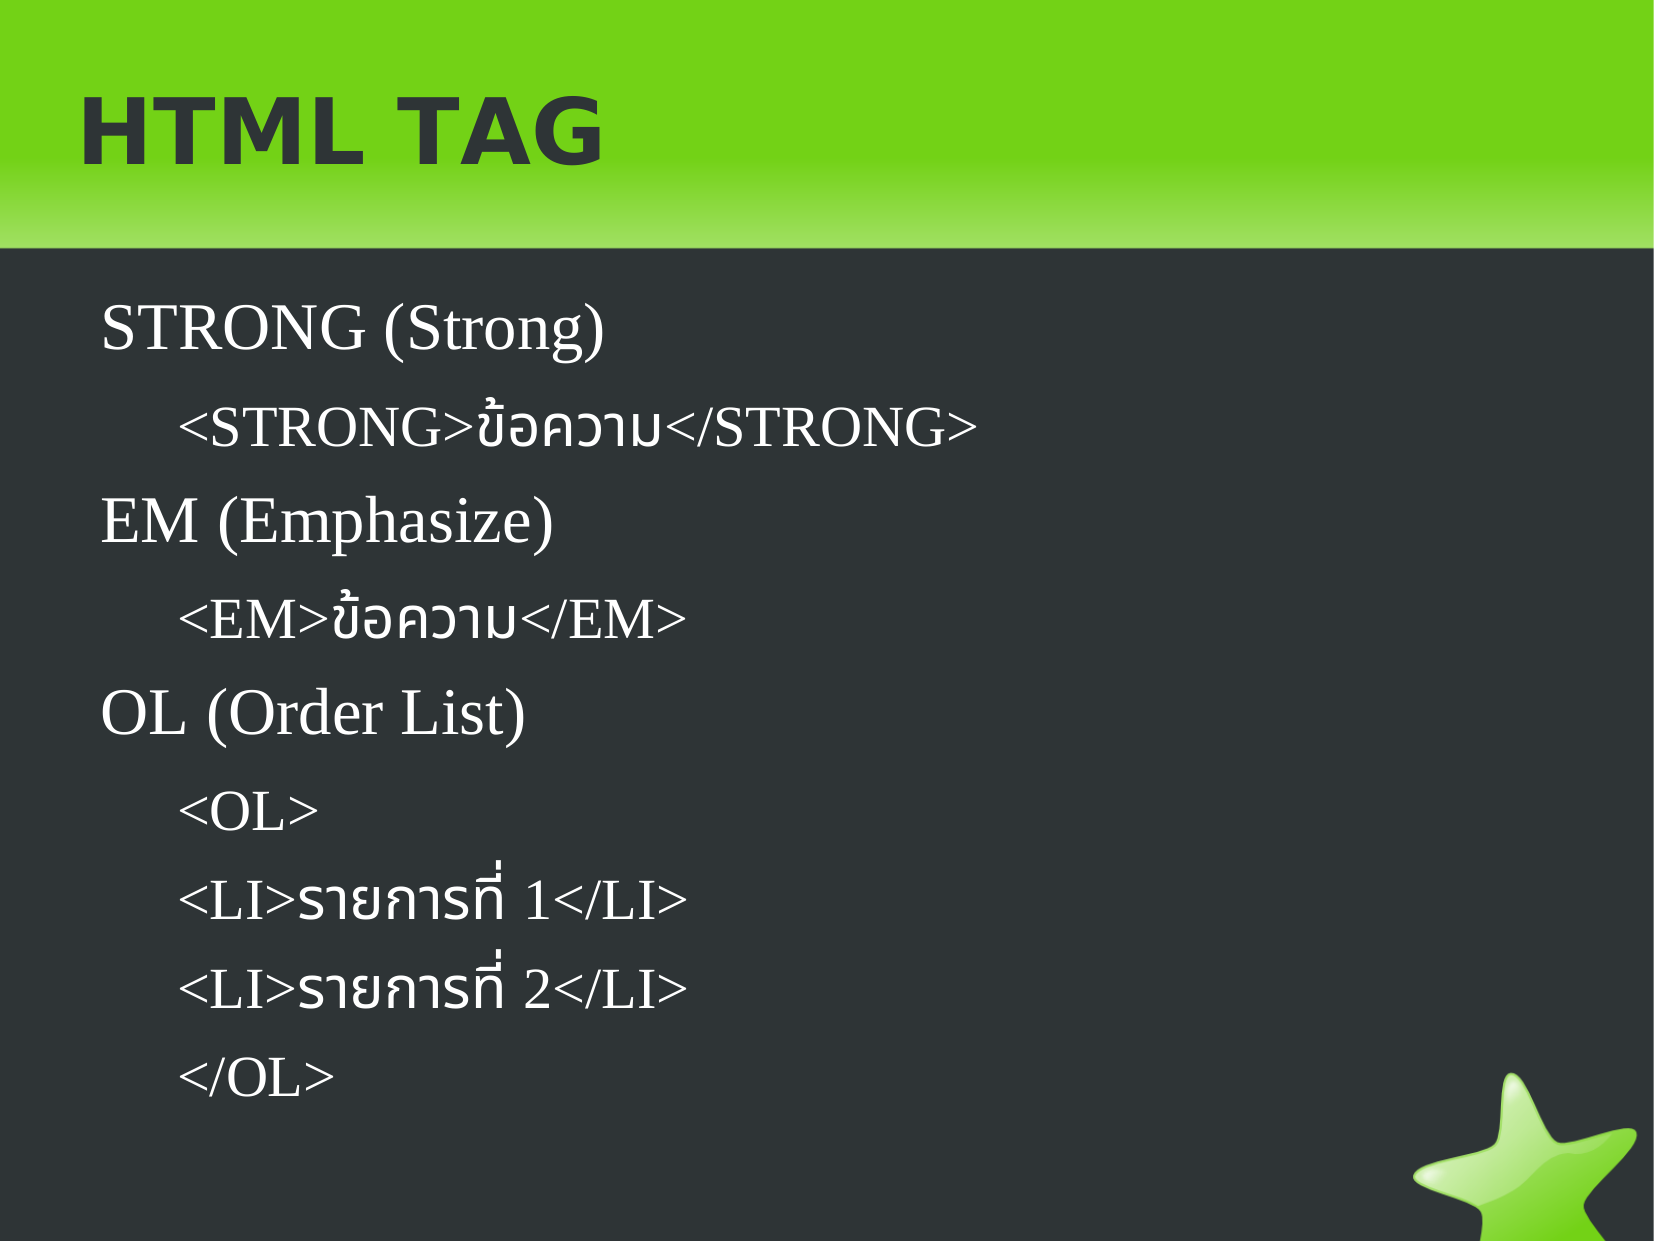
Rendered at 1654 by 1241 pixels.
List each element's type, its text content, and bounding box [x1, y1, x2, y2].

picture [0, 0, 1654, 1241]
list STRONG (Strong) <STRONG>ข้อความ</STRONG> EM (Emphasize) <EM>ข้อความ</EM> OL (Order List) <OL> <LI>รายการที่ 1</LI> <LI>รายการที่ 2</LI> </OL> [82, 290, 1571, 1171]
title HTML TAG [76, 36, 1565, 229]
